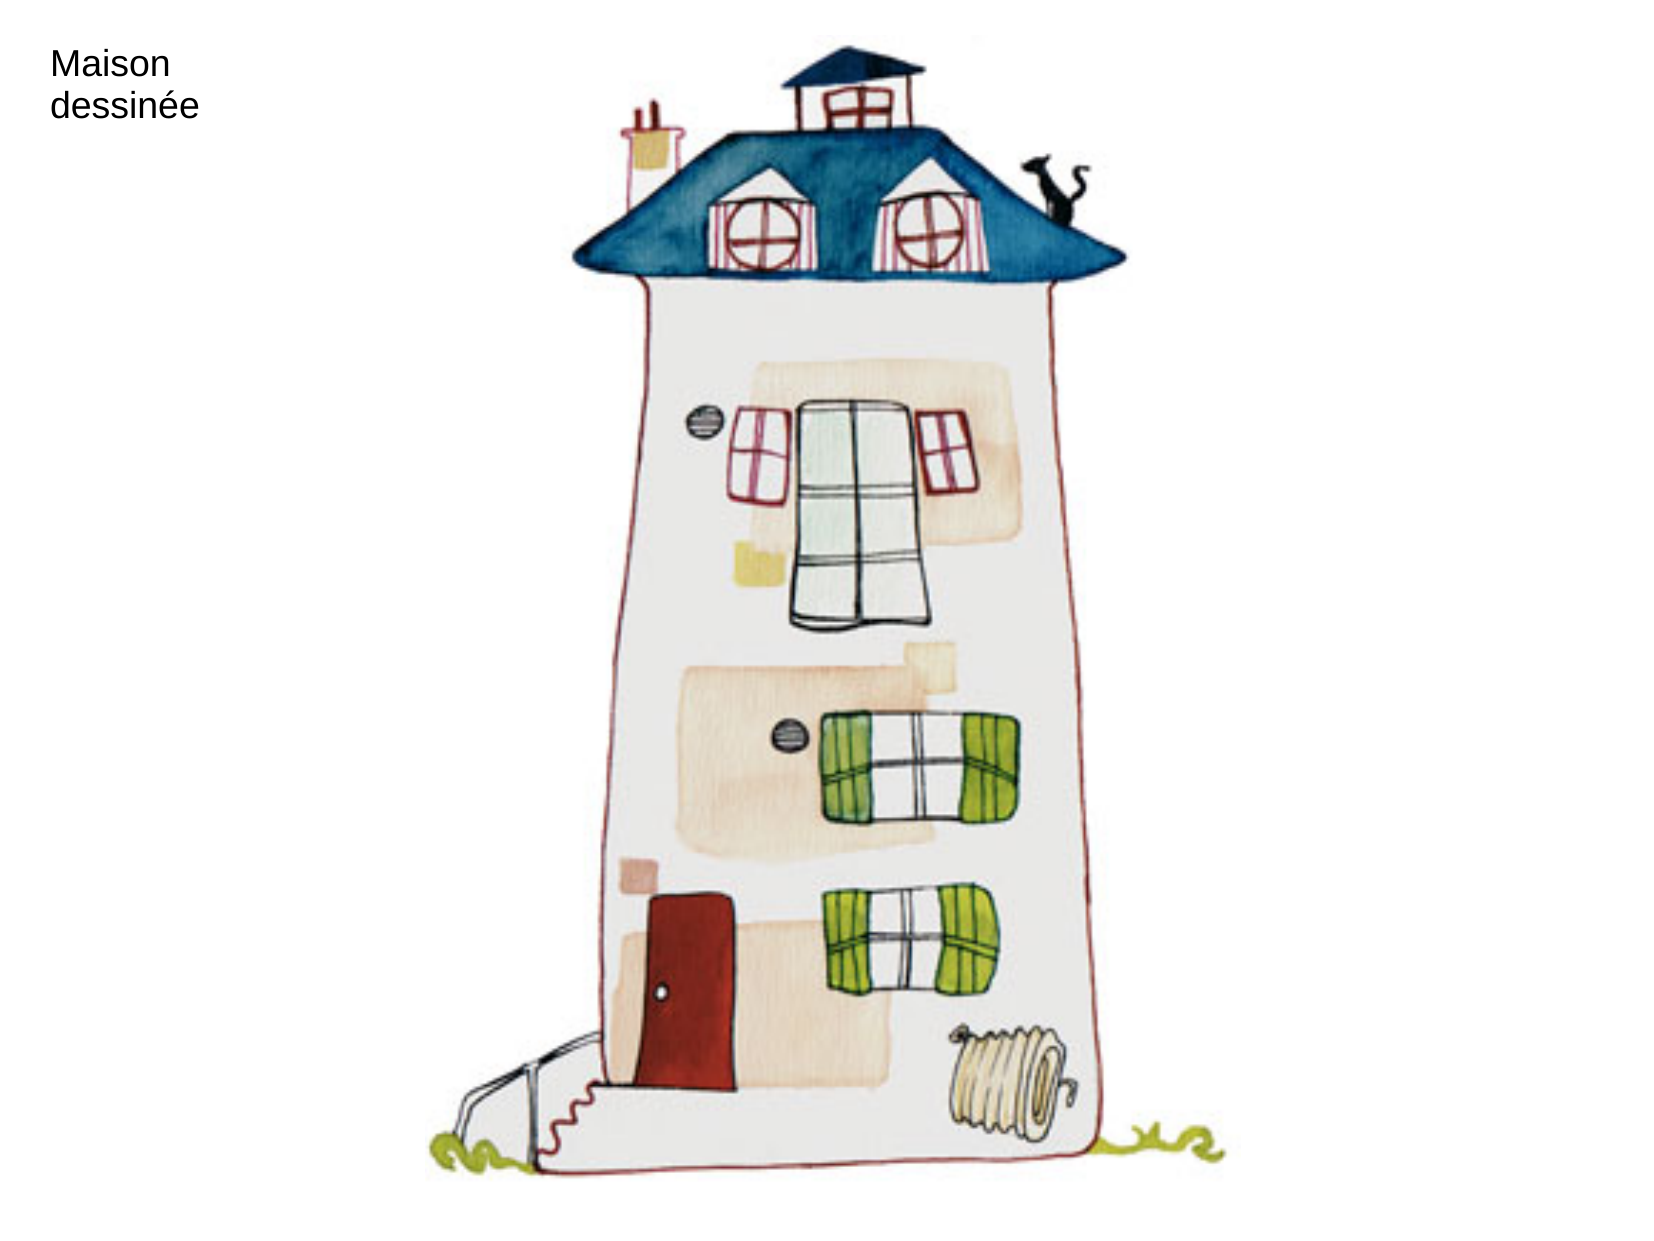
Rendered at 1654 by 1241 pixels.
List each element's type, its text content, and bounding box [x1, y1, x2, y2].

picture [425, 35, 1241, 1205]
text_box Maison dessinée [35, 35, 260, 135]
